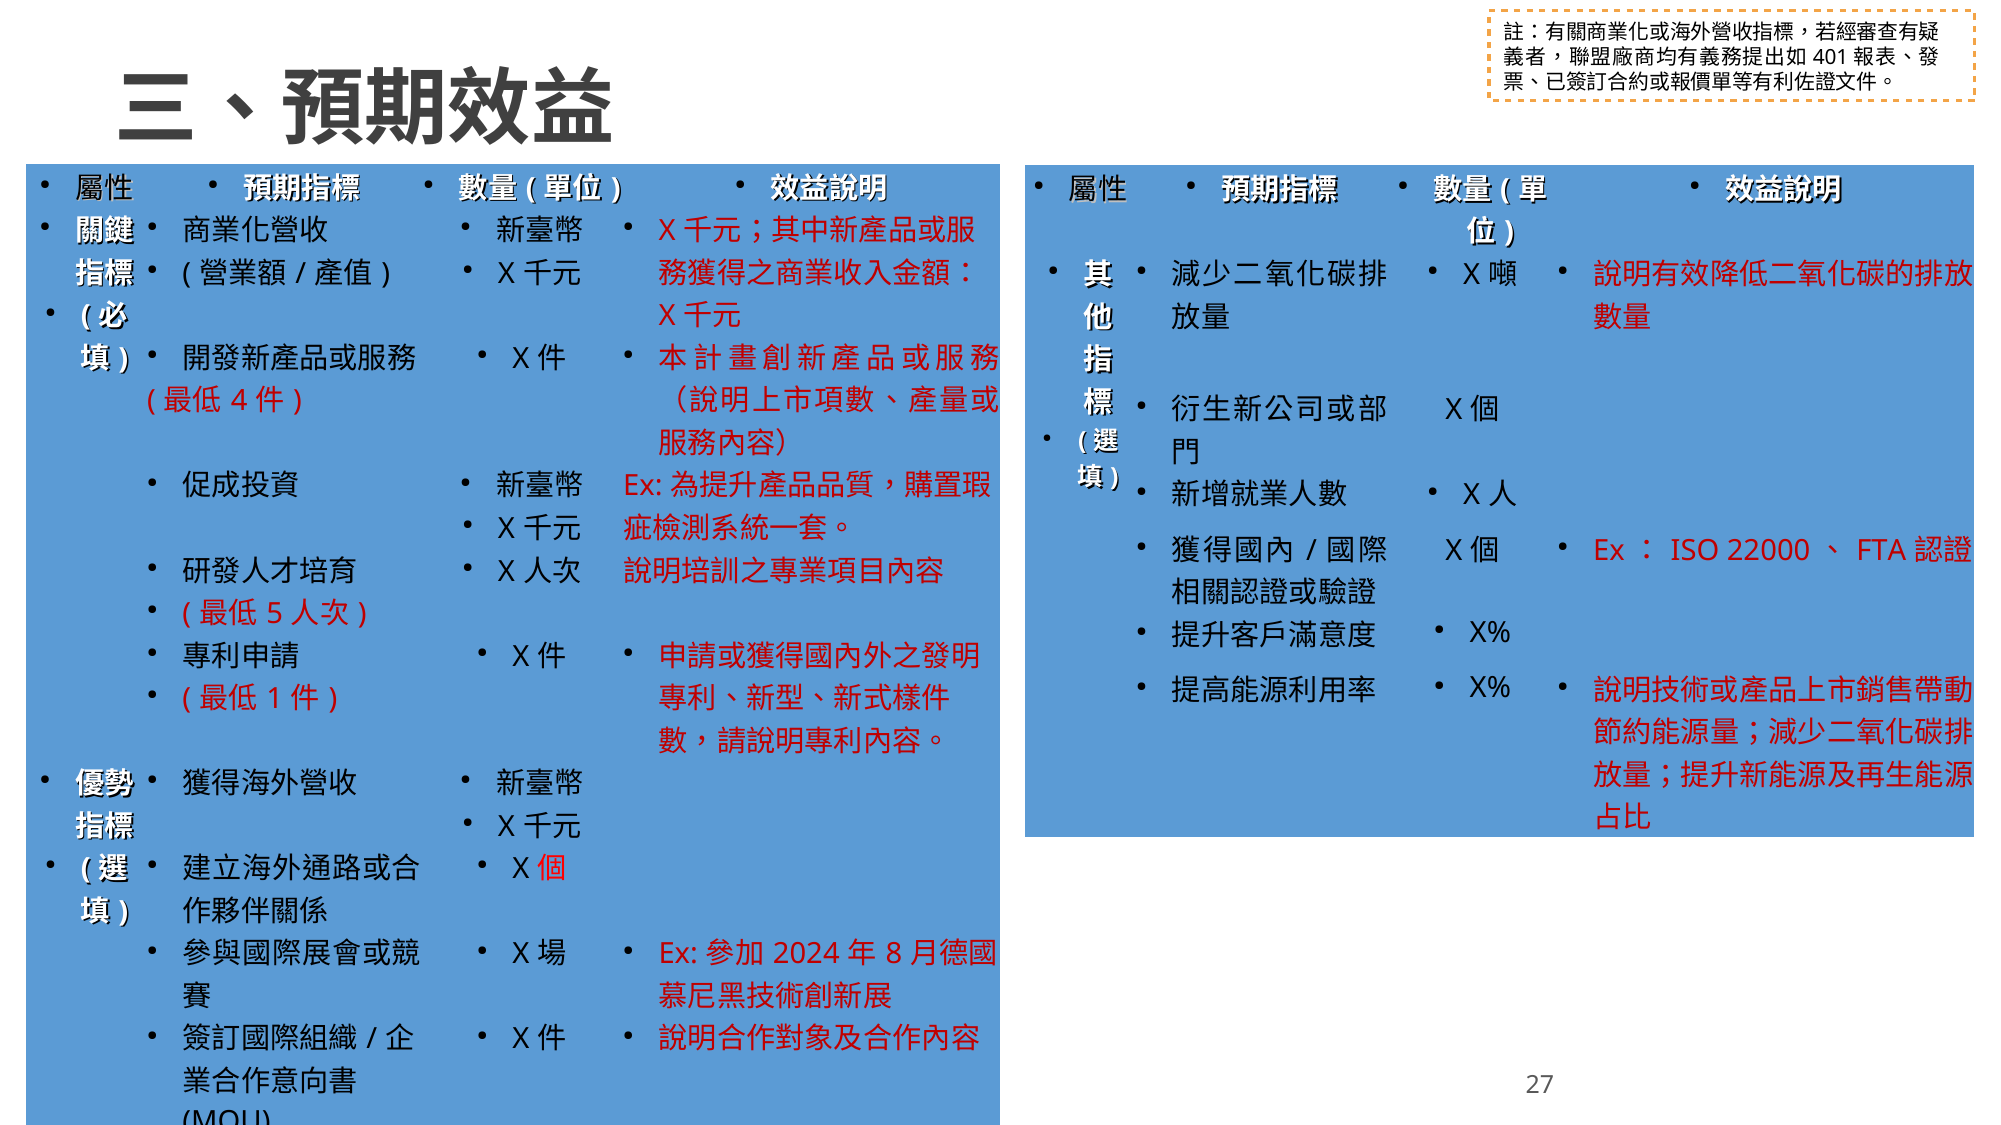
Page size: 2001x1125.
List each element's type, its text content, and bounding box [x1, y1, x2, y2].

table_header 預期指標 [147, 164, 421, 207]
table_cell 優勢指標 (選填) [26, 760, 147, 1125]
table_cell 本計畫創新產品或服務（說明上市項數、產量或服務內容） [623, 334, 1000, 462]
table_cell [623, 760, 1000, 845]
table_header 數量(單位) [1388, 165, 1558, 251]
title 三、預期效益 [99, 56, 1900, 166]
text_box 註：有關商業化或海外營收指標，若經審查有疑義者，聯盟廠商均有義務提出如401報表、發票、已簽訂合約或報價單等有利佐證文件。 [1489, 11, 1975, 101]
table_cell 新臺幣 X千元 [421, 462, 623, 547]
table_cell X% [1388, 611, 1558, 666]
table_header 屬性 [1025, 165, 1137, 251]
table_cell 關鍵指標 (必填) [26, 207, 147, 760]
table_cell 促成投資 [147, 462, 421, 547]
table_cell X個 [421, 845, 623, 930]
table_cell 開發新產品或服務 (最低4件) [147, 334, 421, 462]
table_cell 新增就業人數 [1137, 471, 1388, 526]
table_cell 其他指標 (選填) [1025, 251, 1137, 837]
table_cell 新臺幣 X千元 [421, 207, 623, 334]
table_header 預期指標 [1137, 165, 1388, 251]
table_cell X場 [421, 930, 623, 1015]
table_cell [623, 845, 1000, 930]
table_cell 減少二氧化碳排放量 [1137, 251, 1388, 386]
table_cell 參與國際展會或競賽 [147, 930, 421, 1015]
table_cell X% [1388, 666, 1558, 837]
table_cell Ex:參加2024年8月德國慕尼黑技術創新展 [623, 930, 1000, 1015]
table_cell [1558, 386, 1974, 471]
table_cell 研發人才培育 (最低5人次) [147, 547, 421, 632]
table_cell X噸 [1388, 251, 1558, 386]
table_cell 說明培訓之專業項目內容 [623, 547, 1000, 632]
table_cell X千元；其中新產品或服務獲得之商業收入金額：X千元 [623, 207, 1000, 334]
table_cell Ex:為提升產品品質，購置瑕疵檢測系統一套。 [623, 462, 1000, 547]
table_cell Ex：ISO 22000、FTA認證 [1558, 526, 1974, 611]
table_cell X件 [421, 334, 623, 462]
table_cell 專利申請 (最低1件) [147, 632, 421, 760]
table_cell X人 [1388, 471, 1558, 526]
table_cell 簽訂國際組織/企業合作意向書(MOU) [147, 1015, 421, 1125]
table_cell X人次 [421, 547, 623, 632]
table_cell 說明有效降低二氧化碳的排放數量 [1558, 251, 1974, 386]
table_cell 獲得海外營收 [147, 760, 421, 845]
table_cell 說明技術或產品上市銷售帶動節約能源量；減少二氧化碳排放量；提升新能源及再生能源占比 [1558, 666, 1974, 837]
table_cell 商業化營收 (營業額/產值) [147, 207, 421, 334]
table_cell 衍生新公司或部門 [1137, 386, 1388, 471]
table_cell 建立海外通路或合作夥伴關係 [147, 845, 421, 930]
table_cell 提高能源利用率 [1137, 666, 1388, 837]
text_box 27 [1510, 1061, 1961, 1097]
table_header 屬性 [26, 164, 147, 207]
table_cell 新臺幣 X千元 [421, 760, 623, 845]
table_cell 申請或獲得國內外之發明專利、新型、新式樣件數，請說明專利內容。 [623, 632, 1000, 760]
table_header 效益說明 [623, 164, 1000, 207]
table_header 數量(單位) [421, 164, 623, 207]
table_cell X個 [1388, 526, 1558, 611]
table_cell [1558, 611, 1974, 666]
table_cell 說明合作對象及合作內容 [623, 1015, 1000, 1125]
table_cell 獲得國內/國際相關認證或驗證 [1137, 526, 1388, 611]
table_cell X個 [1388, 386, 1558, 471]
table_cell X件 [421, 1015, 623, 1125]
table_cell [1558, 471, 1974, 526]
table_cell X件 [421, 632, 623, 760]
table_header 效益說明 [1558, 165, 1974, 251]
table_cell 提升客戶滿意度 [1137, 611, 1388, 666]
